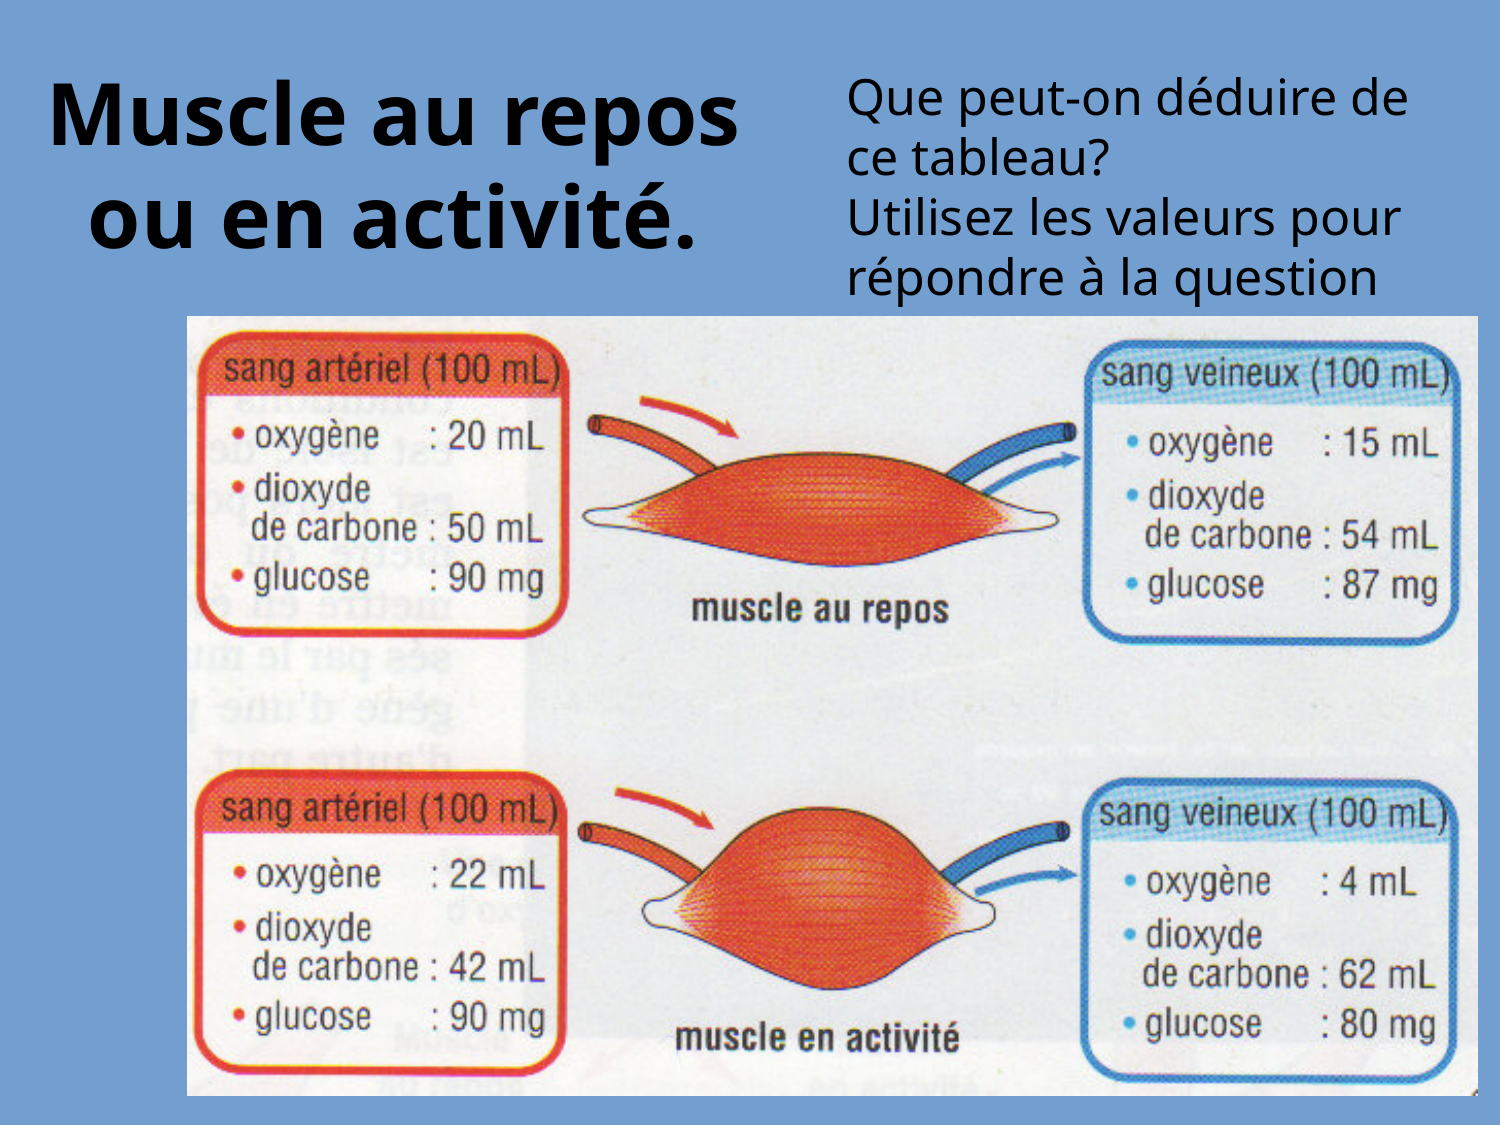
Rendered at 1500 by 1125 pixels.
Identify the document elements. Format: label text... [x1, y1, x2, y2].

text_box Que peut-on déduire de ce tableau? Utilisez les valeurs pour répondre à la question [831, 58, 1465, 314]
text_box Muscle au repos ou en activité. [24, 37, 763, 288]
picture [187, 316, 1478, 1096]
